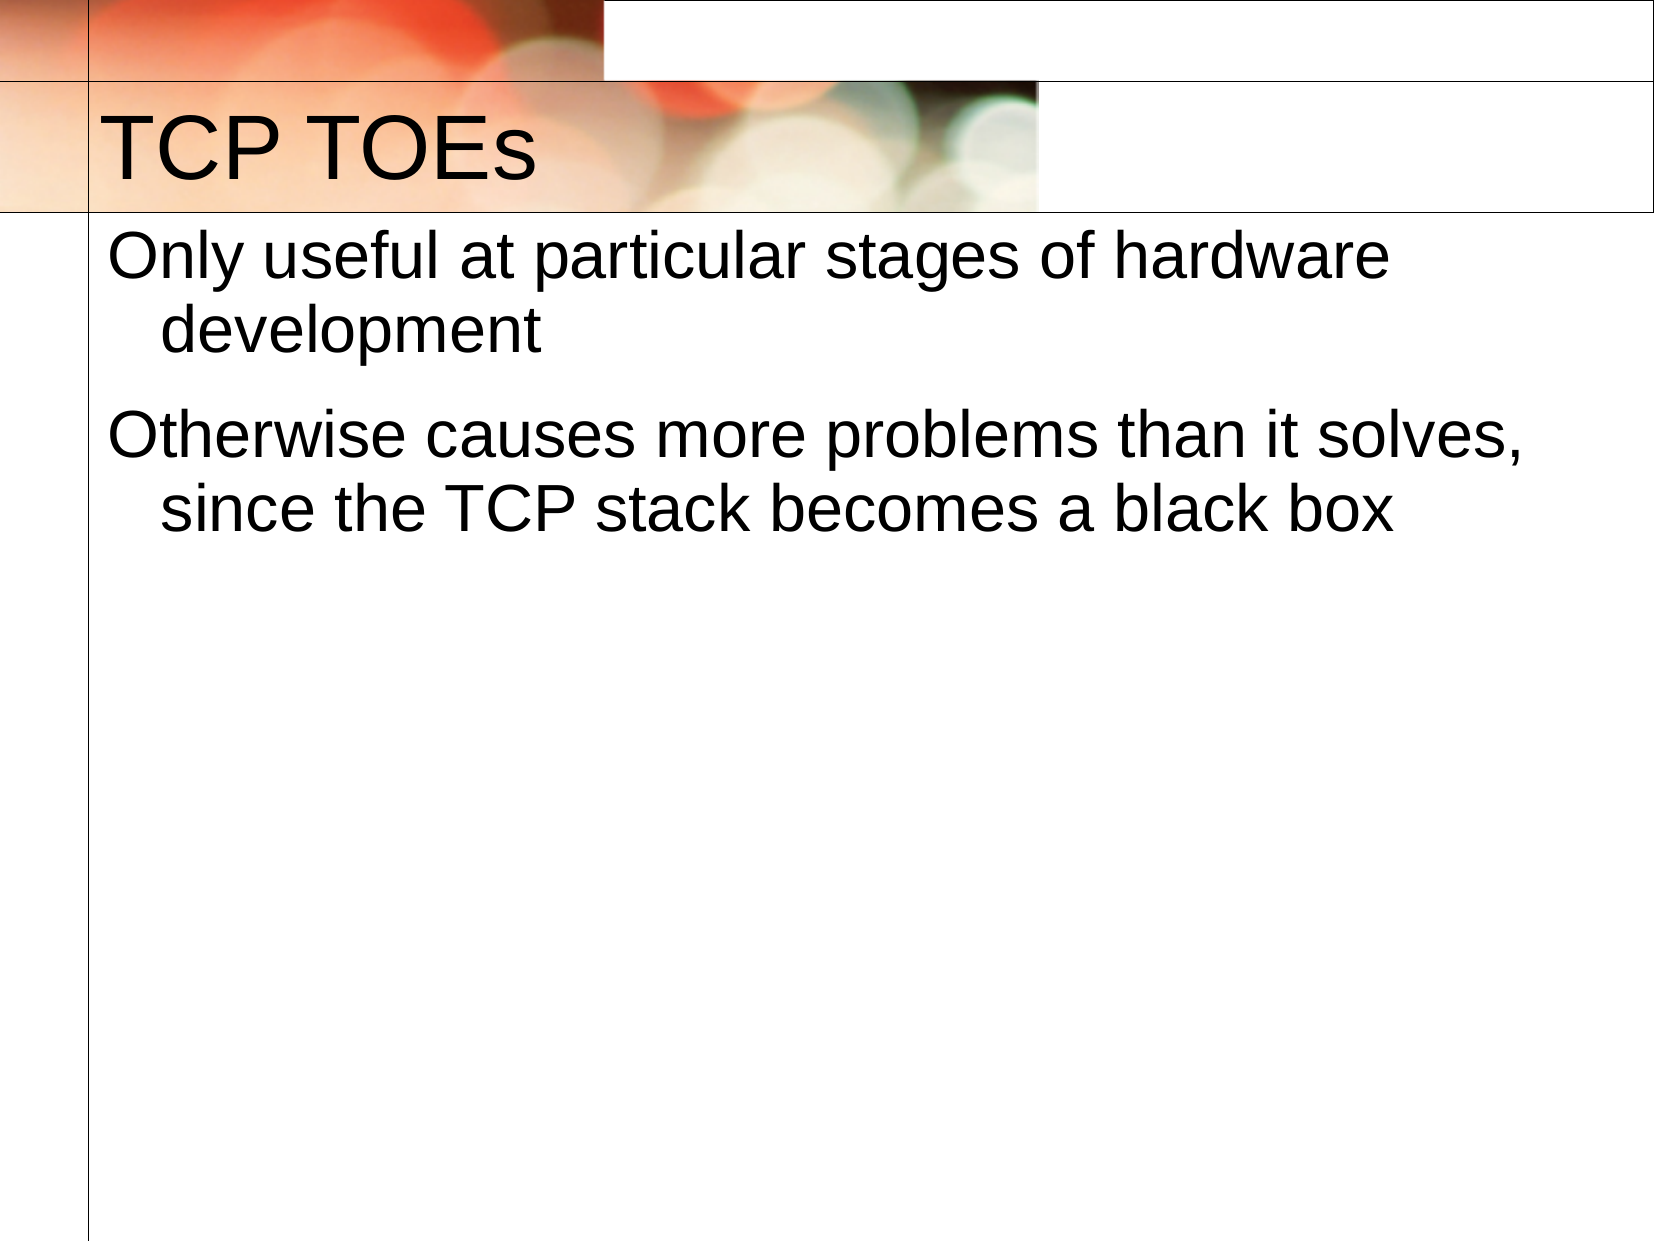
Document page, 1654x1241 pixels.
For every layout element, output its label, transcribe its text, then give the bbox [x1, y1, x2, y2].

picture [89, 0, 1039, 81]
picture [89, 82, 1039, 212]
title TCP TOEs [100, 95, 1571, 200]
picture [0, 82, 88, 212]
picture [0, 0, 88, 81]
list Only useful at particular stages of hardware development Otherwise causes more problems than it solves, since the TCP stack becomes a black box [89, 217, 1578, 1226]
